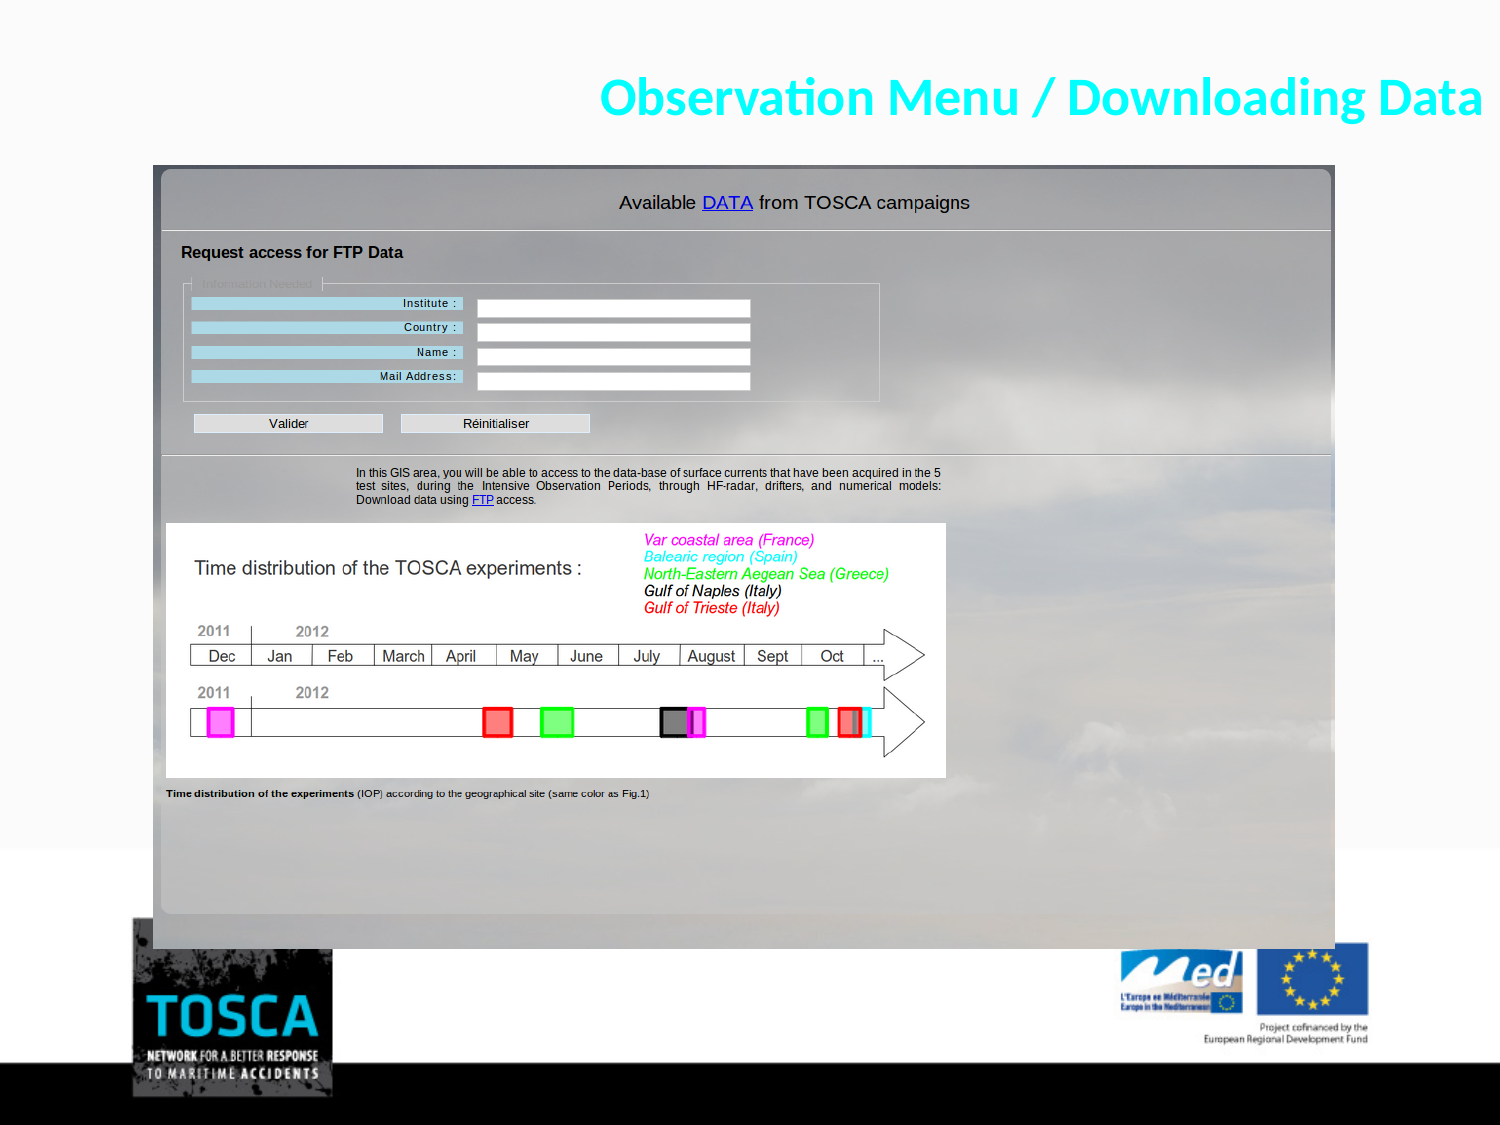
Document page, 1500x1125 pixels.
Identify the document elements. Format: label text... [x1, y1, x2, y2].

title Observation Menu / Downloading Data [194, 0, 1500, 188]
picture [0, 0, 1500, 1125]
